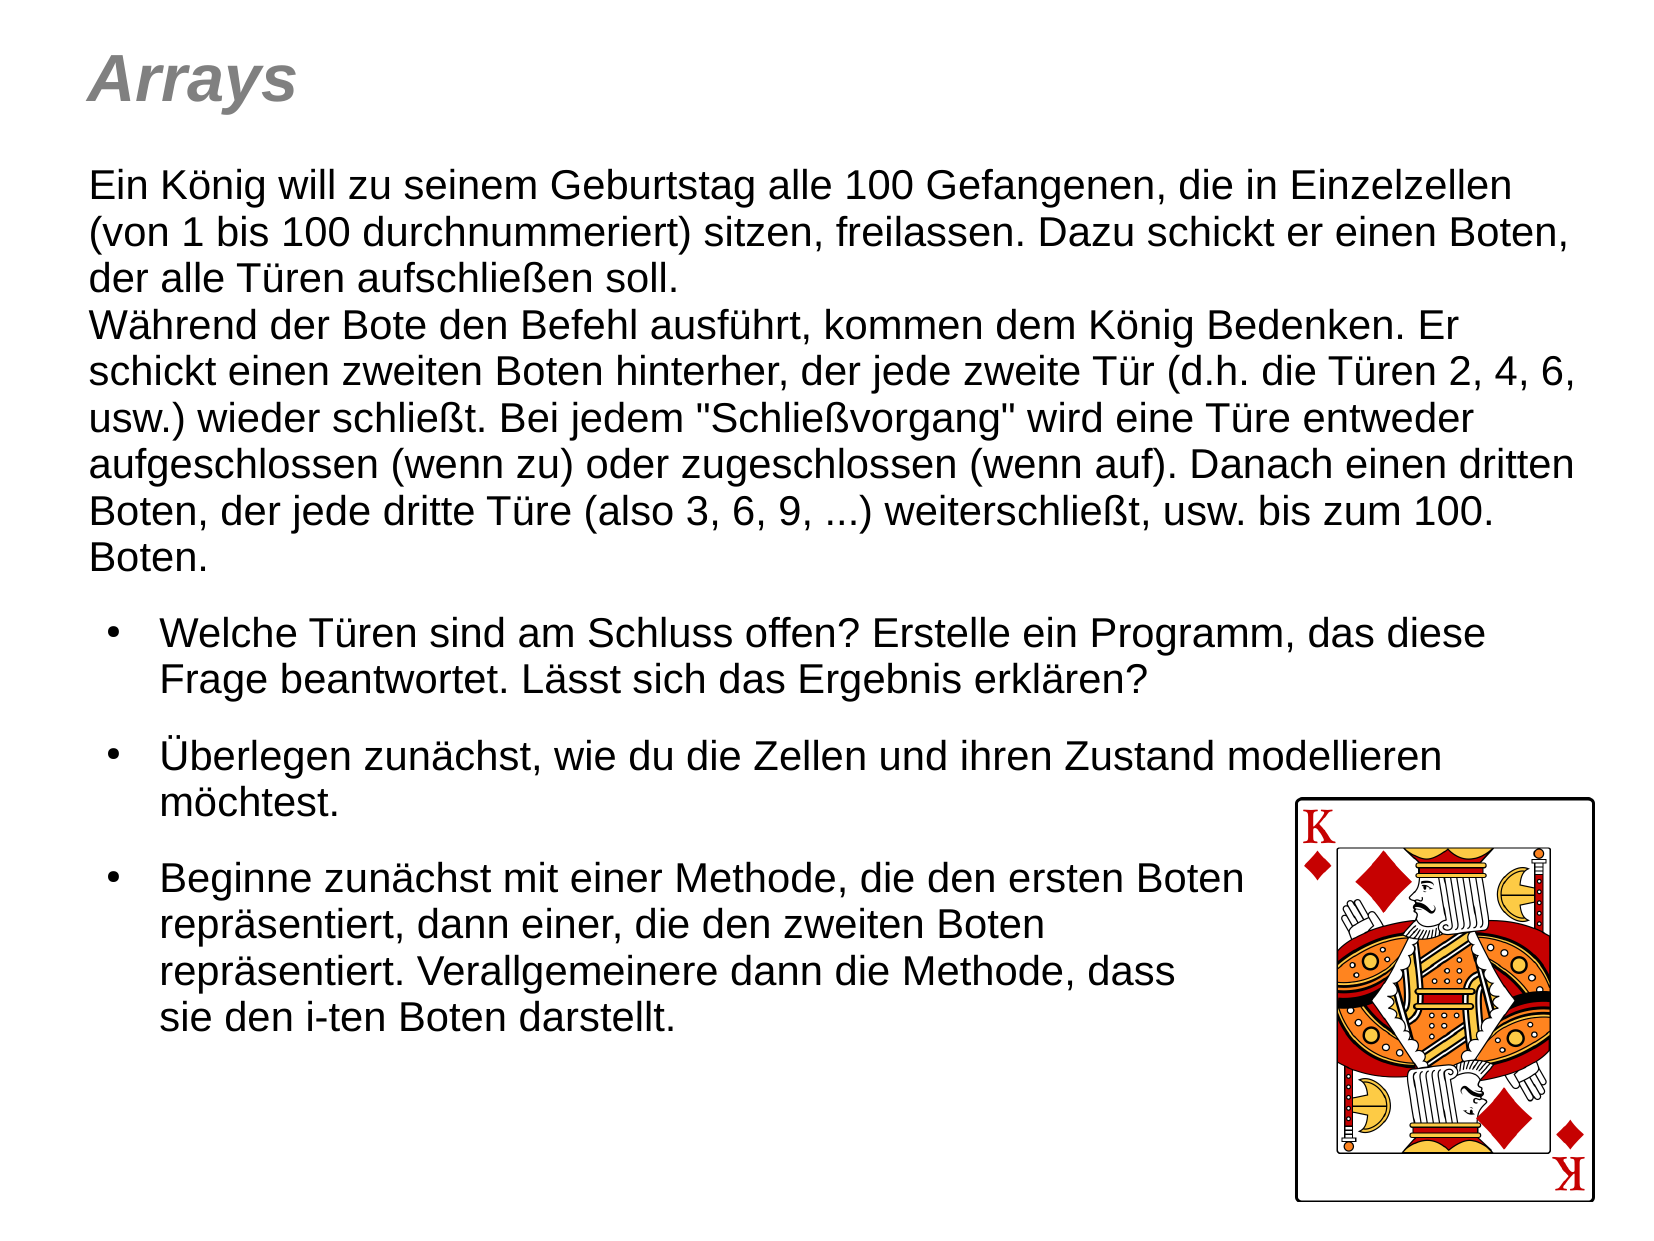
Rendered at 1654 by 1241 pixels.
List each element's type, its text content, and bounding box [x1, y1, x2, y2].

title Arrays [87, 39, 1576, 119]
picture [1294, 797, 1595, 1202]
list Ein König will zu seinem Geburtstag alle 100 Gefangenen, die in Einzelzellen (von 1 bis 100 durchnummeriert) sitzen, freilassen. Dazu schickt er einen Boten, der alle Türen aufschließen soll. Während der Bote den Befehl ausführt, kommen dem König Bedenken. Er schickt einen zweiten Boten hinterher, der jede zweite Tür (d.h. die Türen 2, 4, 6, usw.) wieder schließt. Bei jedem "Schließvorgang" wird eine Türe entweder aufgeschlossen (wenn zu) oder zugeschlossen (wenn auf). Danach einen dritten Boten, der jede dritte Türe (also 3, 6, 9, ...) weiterschließt, usw. bis zum 100. Boten. Welche Türen sind am Schluss offen? Erstelle ein Programm, das diese Frage beantwortet. Lässt sich das Ergebnis erklären? Überlegen zunächst, wie du die Zellen und ihren Zustand modellieren möchtest. Beginne zunächst mit einer Methode, die den ersten Boten repräsentiert, dann einer, die den zweiten Boten repräsentiert. Verallgemeinere dann die Methode, dass sie den i-ten Boten darstellt. [88, 161, 1577, 1078]
